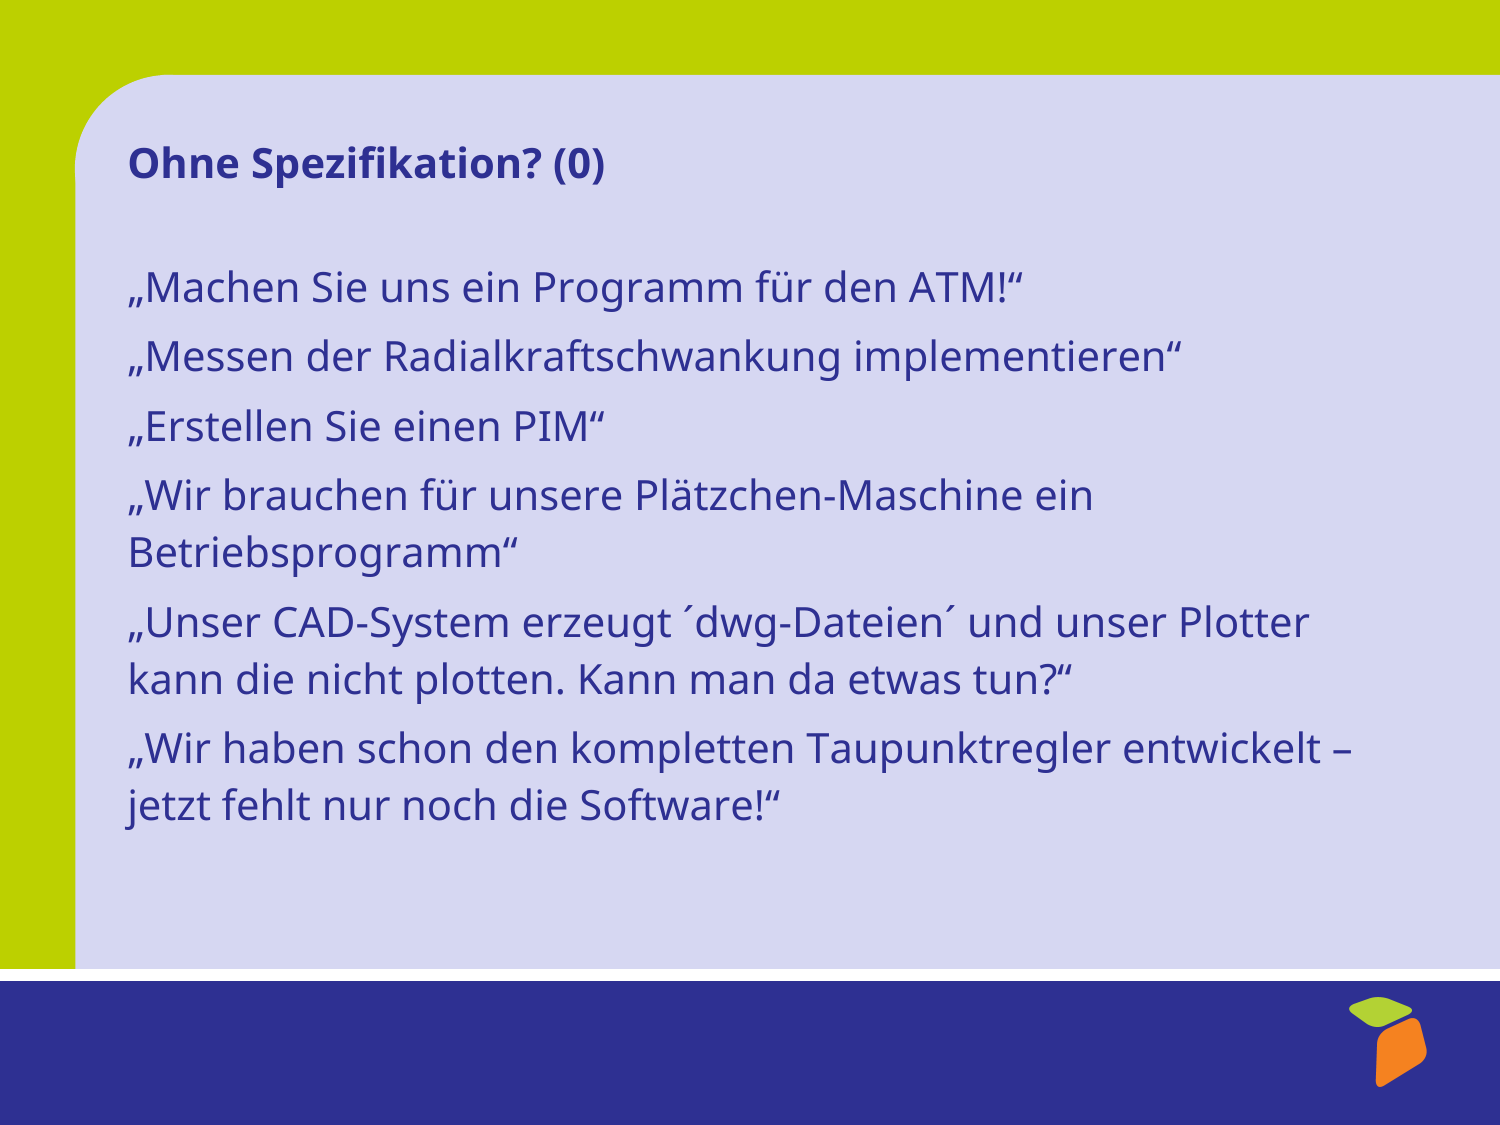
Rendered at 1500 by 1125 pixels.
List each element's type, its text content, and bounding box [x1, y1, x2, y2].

picture [0, 981, 1500, 1125]
title Ohne Spezifikation? (0) [112, 112, 1388, 213]
list „Machen Sie uns ein Programm für den ATM!“ „Messen der Radialkraftschwankung implementieren“ „Erstellen Sie einen PIM“ „Wir brauchen für unsere Plätzchen-Maschine ein Betriebsprogramm“ „Unser CAD-System erzeugt ´dwg-Dateien´ und unser Plotter kann die nicht plotten. Kann man da etwas tun?“ „Wir haben schon den kompletten Taupunktregler entwickelt – jetzt fehlt nur noch die Software!“ [112, 249, 1388, 1038]
